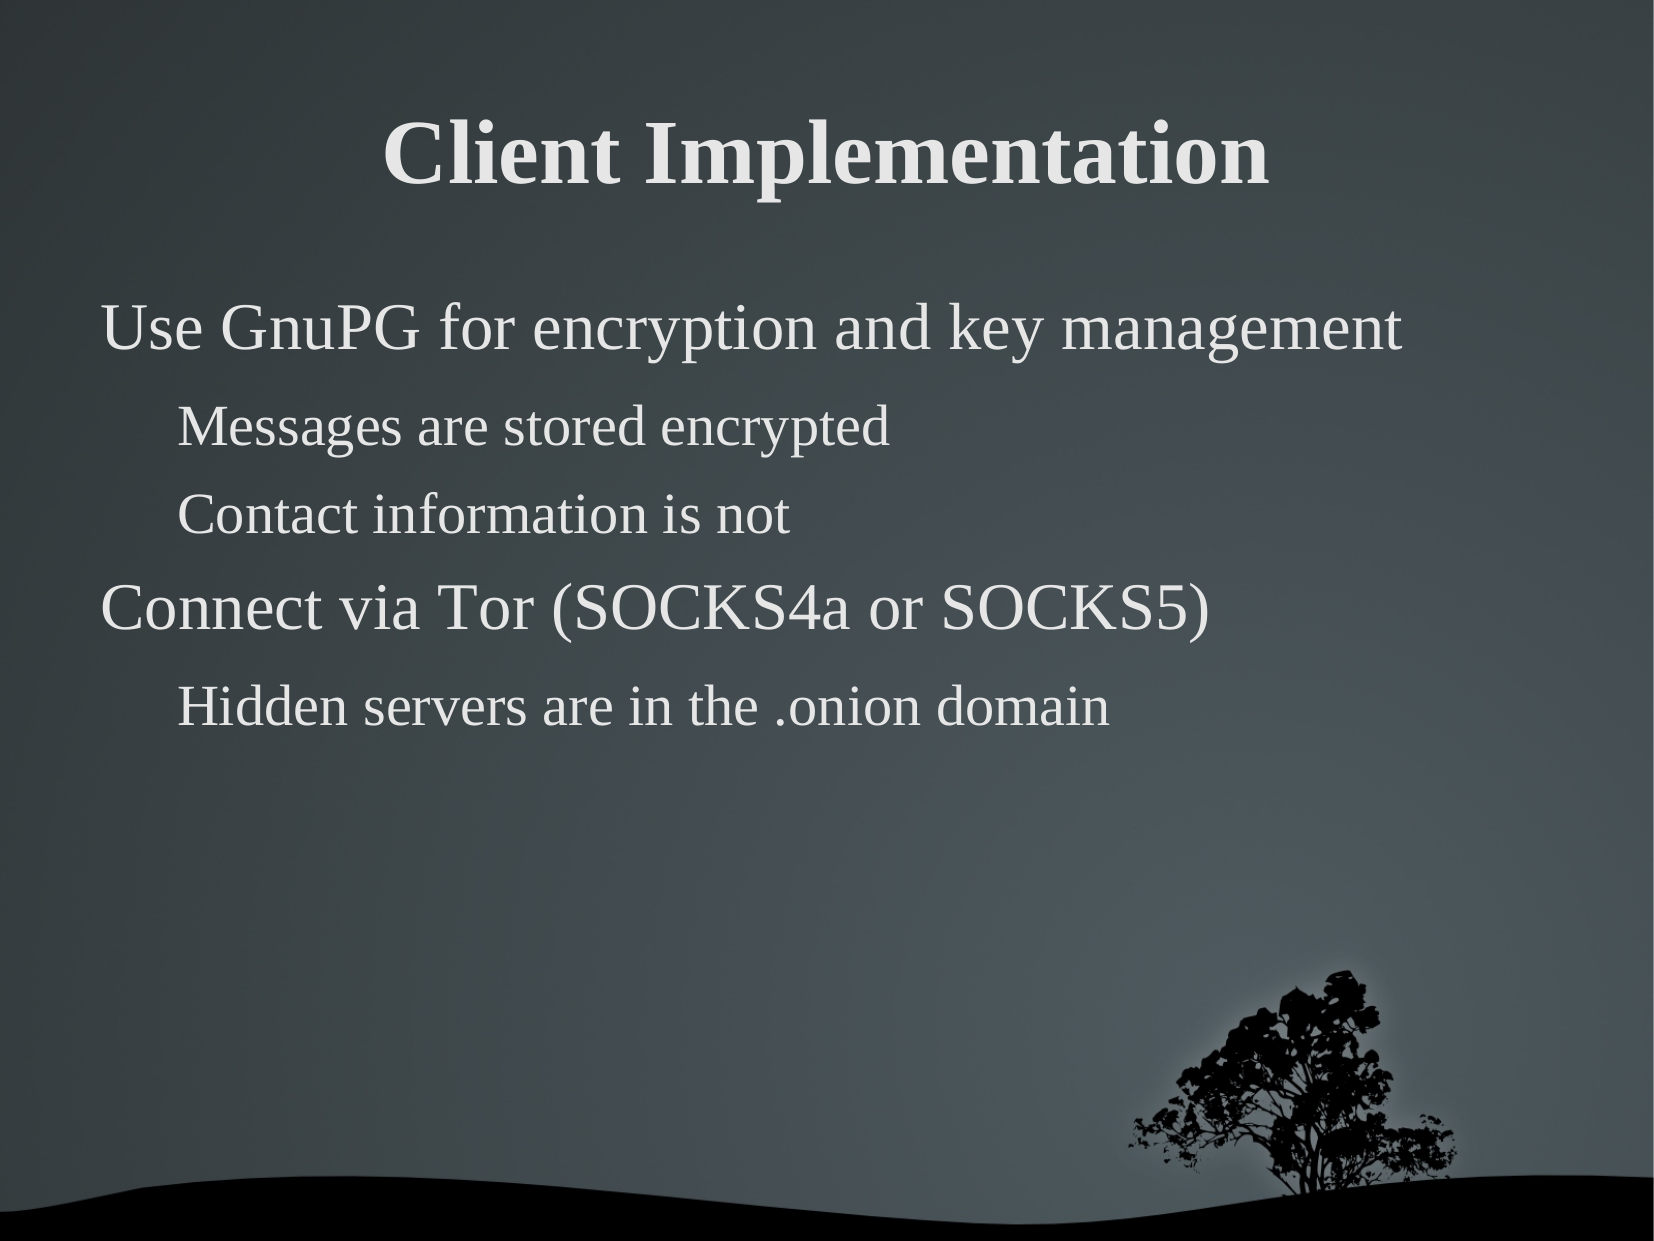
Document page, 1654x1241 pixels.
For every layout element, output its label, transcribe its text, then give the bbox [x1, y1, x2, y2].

list Use GnuPG for encryption and key management Messages are stored encrypted Contact information is not Connect via Tor (SOCKS4a or SOCKS5) Hidden servers are in the .onion domain [82, 290, 1571, 1094]
picture [0, 0, 1654, 1241]
title Client Implementation [82, 56, 1571, 250]
